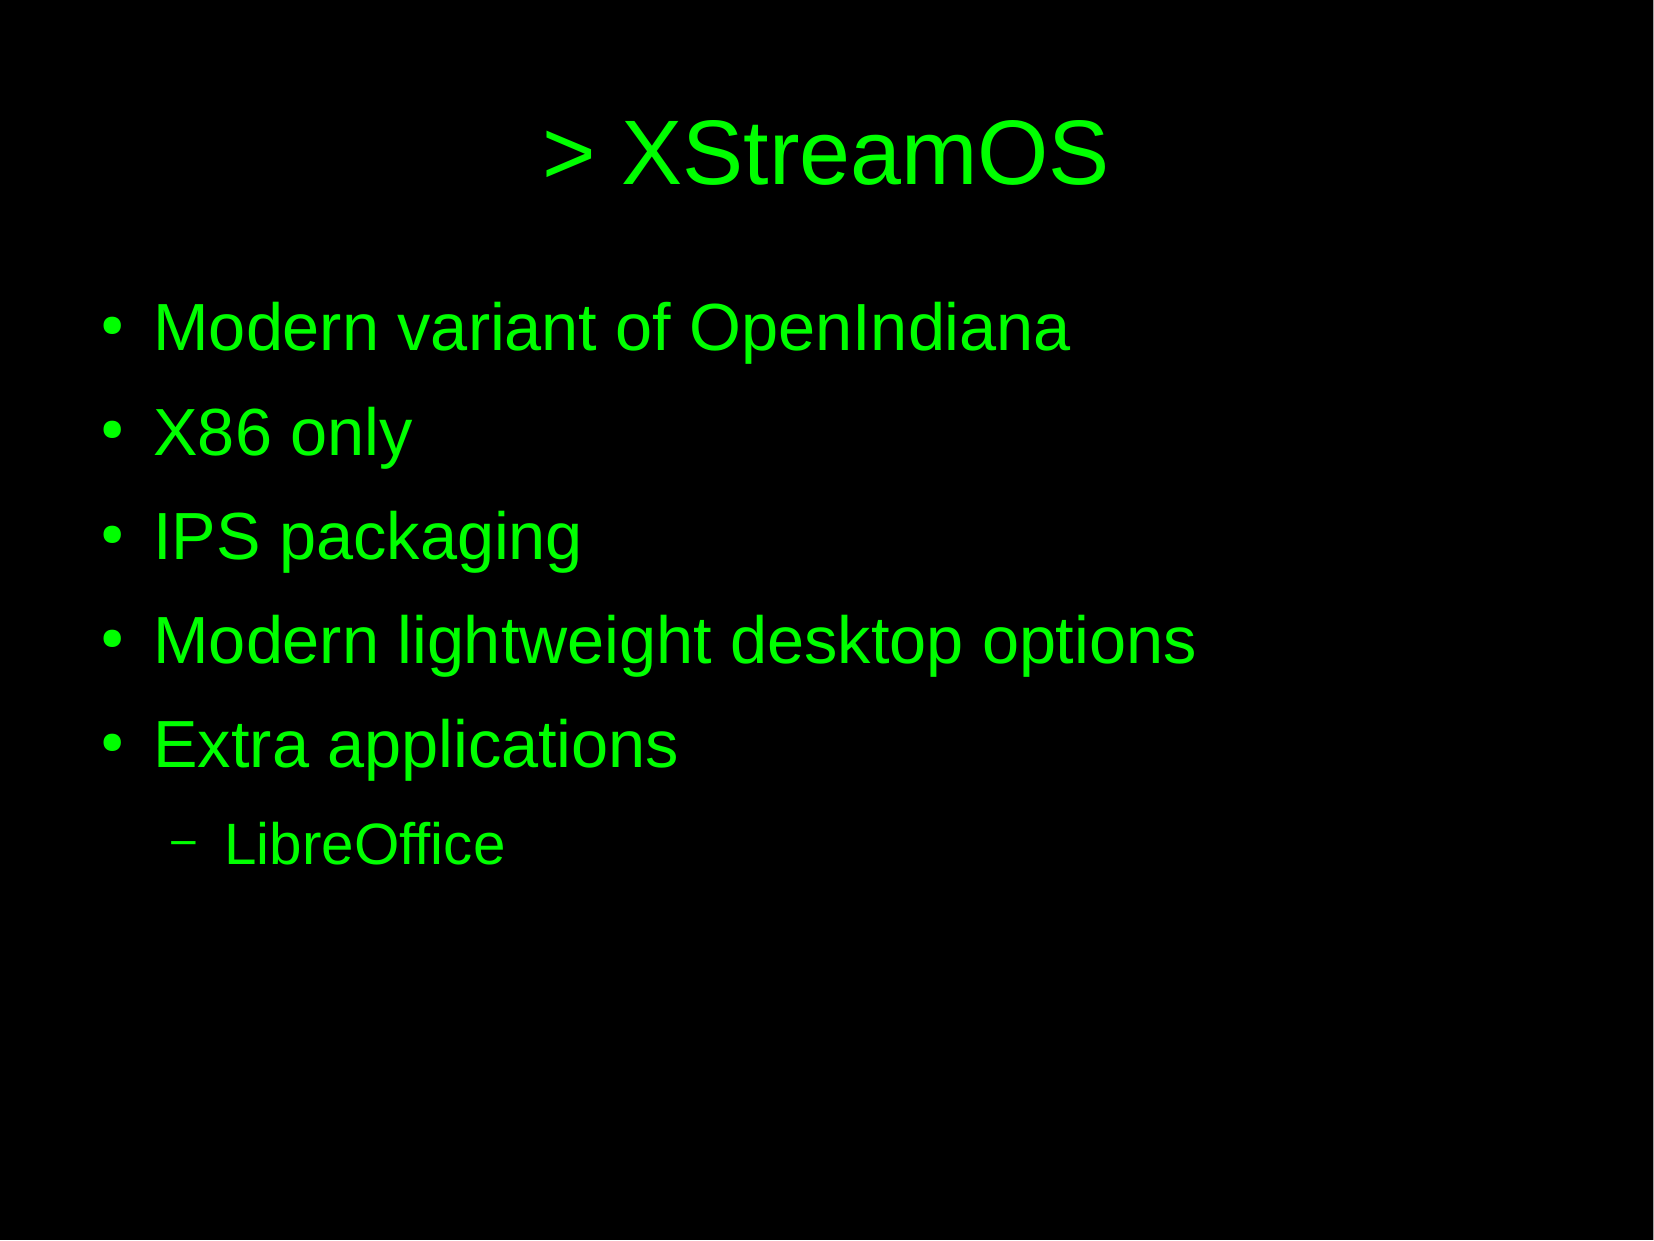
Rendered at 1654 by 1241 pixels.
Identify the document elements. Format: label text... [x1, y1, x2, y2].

list Modern variant of OpenIndiana X86 only IPS packaging Modern lightweight desktop options Extra applications LibreOffice [82, 290, 1571, 1010]
title > XStreamOS [82, 49, 1571, 257]
